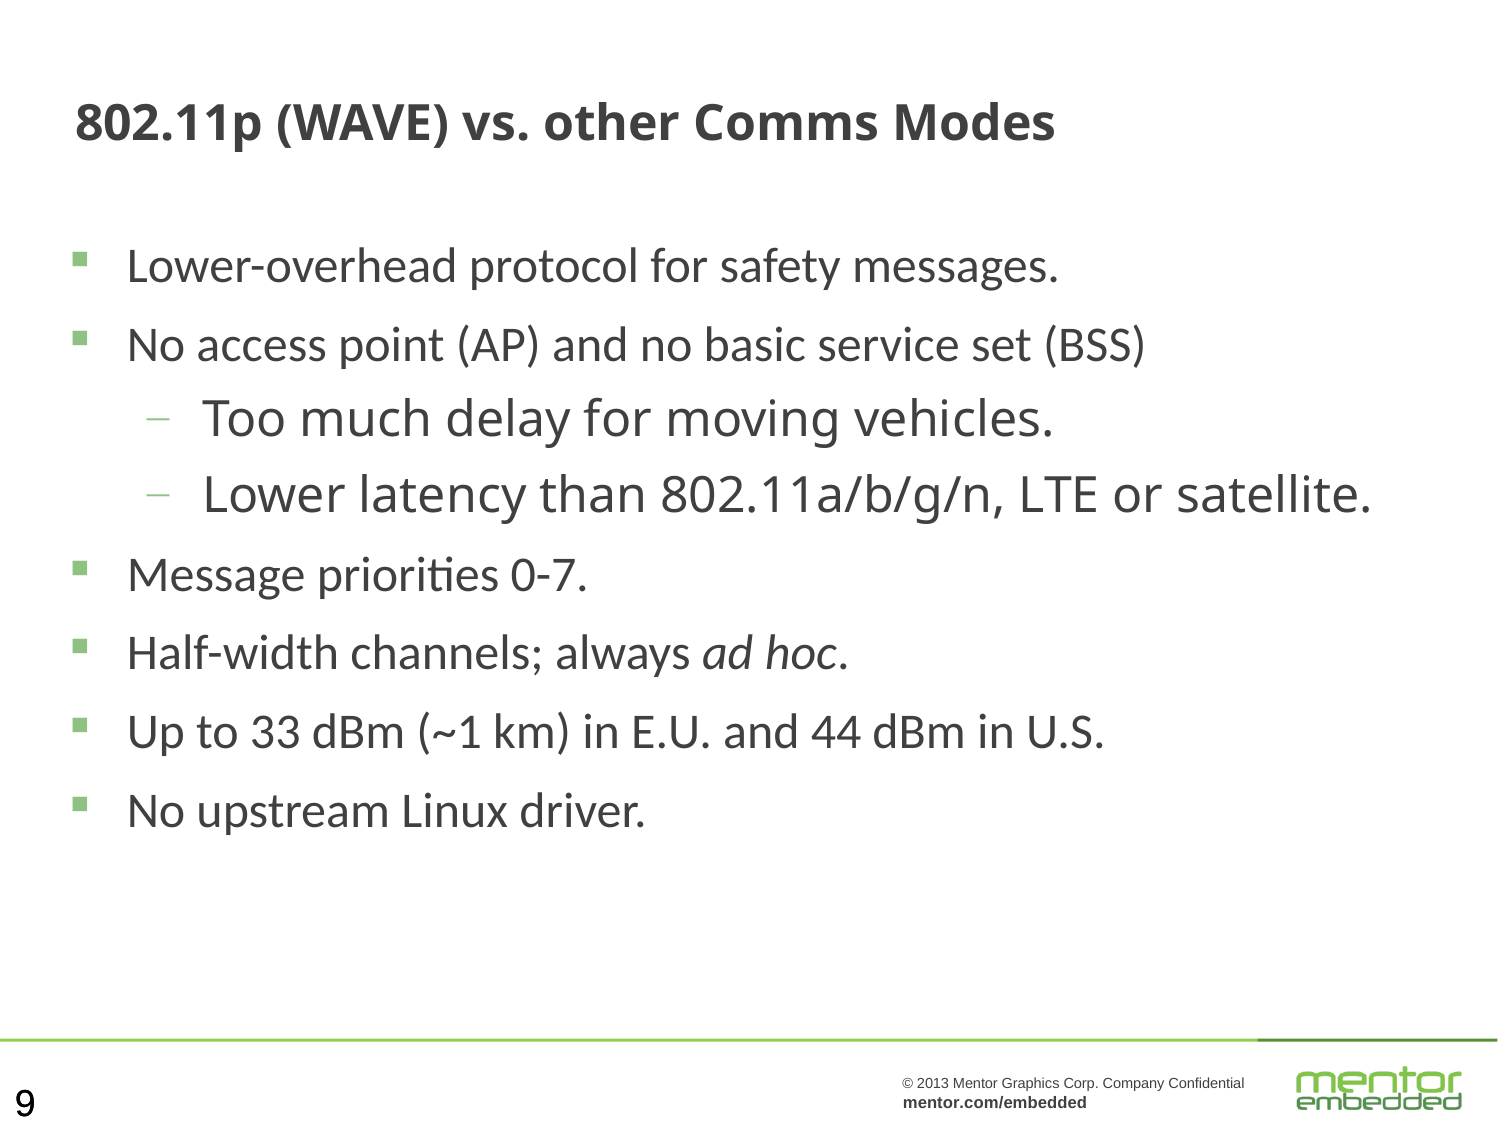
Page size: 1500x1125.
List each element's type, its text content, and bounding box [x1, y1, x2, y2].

picture [1292, 1062, 1464, 1114]
list Lower-overhead protocol for safety messages. No access point (AP) and no basic service set (BSS) Too much delay for moving vehicles. Lower latency than 802.11a/b/g/n, LTE or satellite. Message priorities 0-7. Half-width channels; always ad hoc. Up to 33 dBm (~1 km) in E.U. and 44 dBm in U.S. No upstream Linux driver. [0, 224, 1496, 968]
title 802.11p (WAVE) vs. other Comms Modes [0, 45, 1500, 158]
